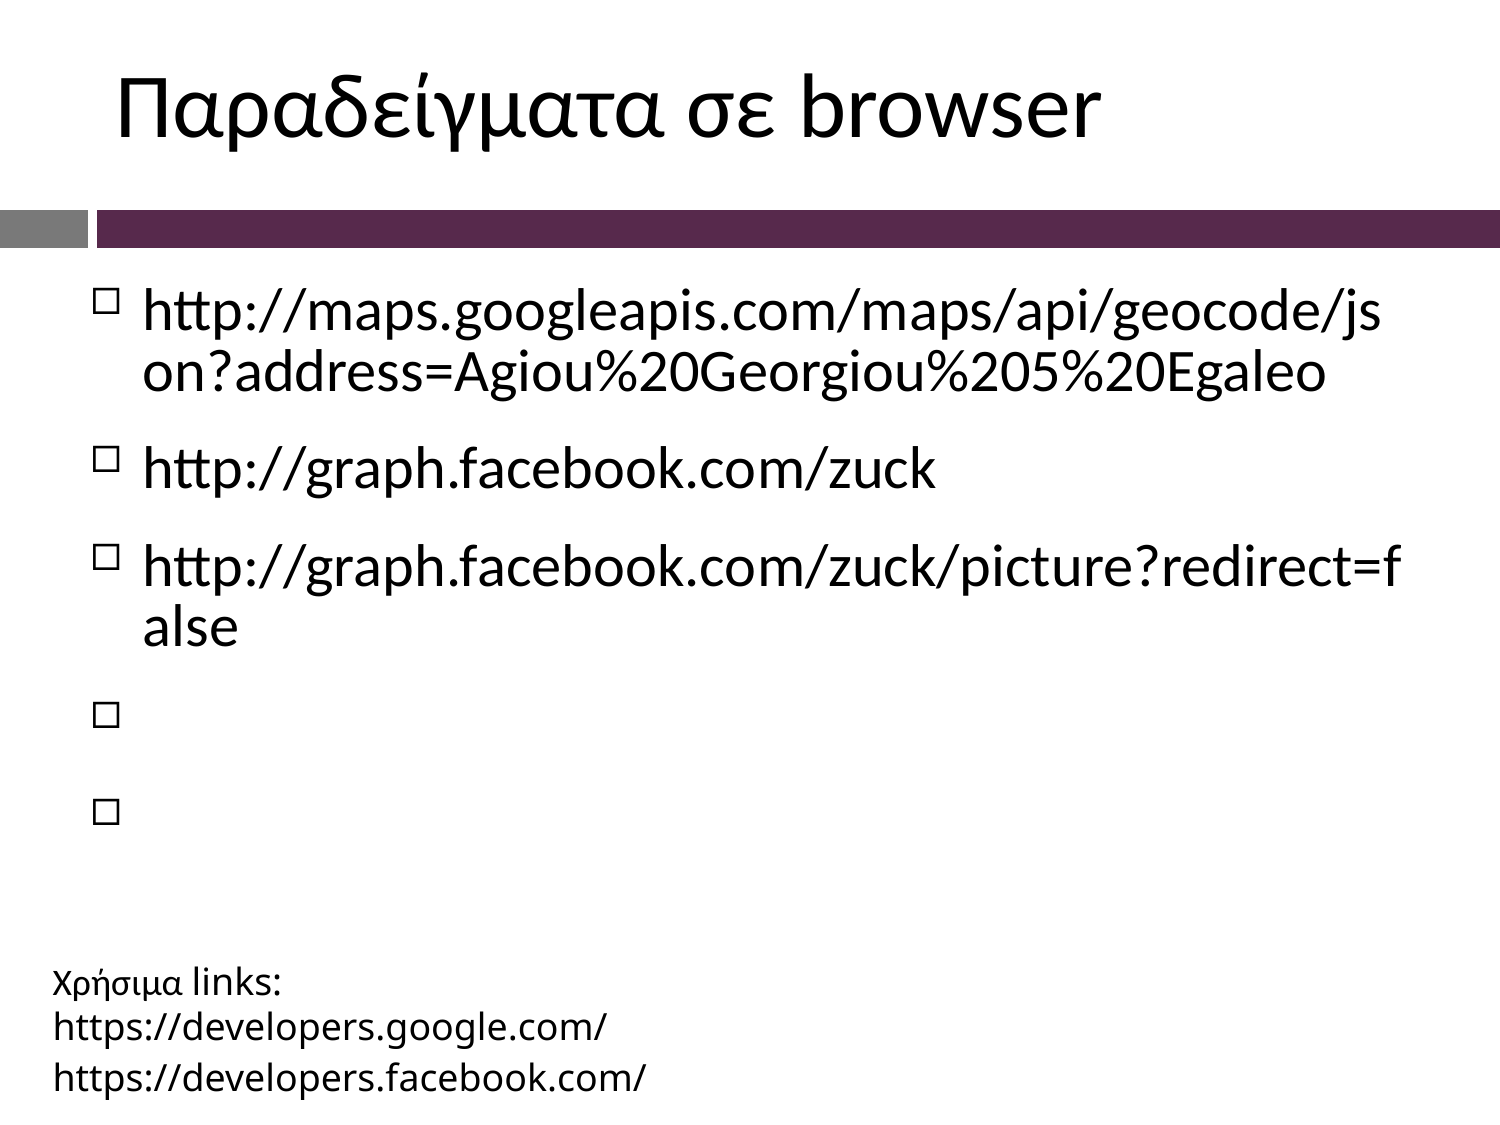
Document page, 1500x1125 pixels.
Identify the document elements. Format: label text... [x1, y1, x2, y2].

text_box Χρήσιμα links: https://developers.google.com/ https://developers.facebook.com/ [37, 950, 1251, 1102]
list http://maps.googleapis.com/maps/api/geocode/json?address=Agiou%20Georgiou%205%20Egaleo http://graph.facebook.com/zuck http://graph.facebook.com/zuck/picture?redirect=false [75, 262, 1426, 938]
title Παραδείγματα σε browser [100, 19, 1438, 182]
